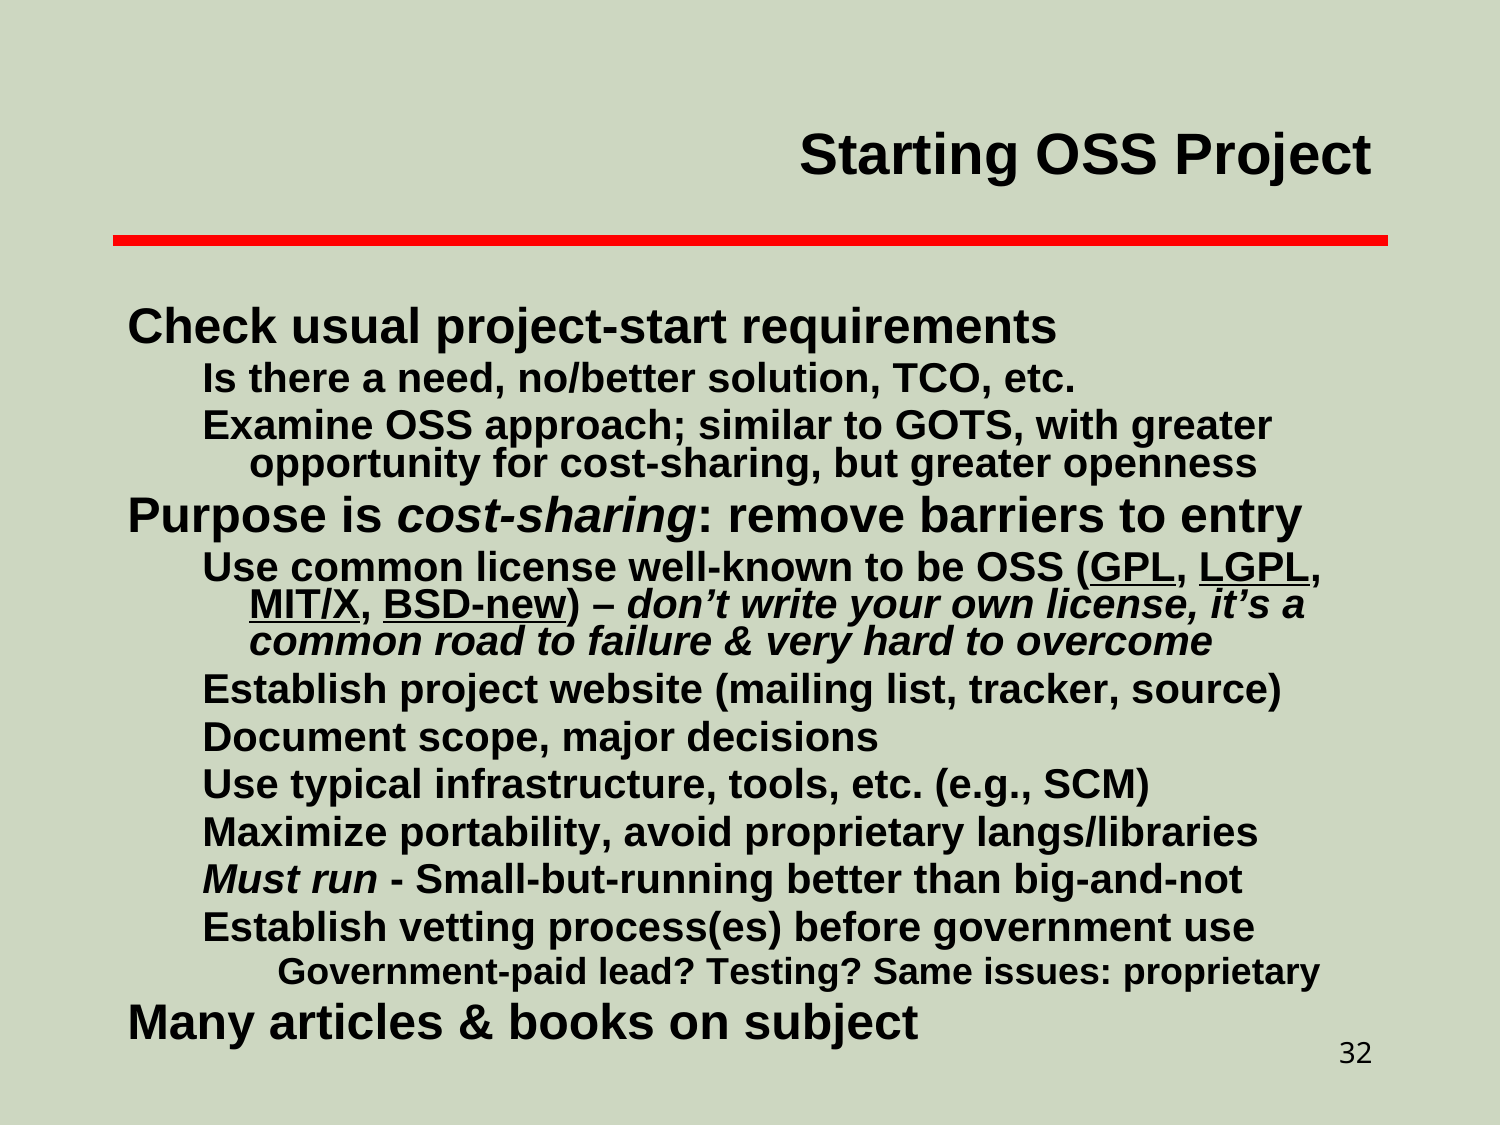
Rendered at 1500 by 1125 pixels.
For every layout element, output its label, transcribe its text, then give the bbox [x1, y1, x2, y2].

list Check usual project-start requirements Is there a need, no/better solution, TCO, etc. Examine OSS approach; similar to GOTS, with greater opportunity for cost-sharing, but greater openness Purpose is cost-sharing: remove barriers to entry Use common license well-known to be OSS (GPL, LGPL, MIT/X, BSD-new) – don’t write your own license, it’s a common road to failure & very hard to overcome Establish project website (mailing list, tracker, source) Document scope, major decisions Use typical infrastructure, tools, etc. (e.g., SCM) Maximize portability, avoid proprietary langs/libraries Must run - Small-but-running better than big-and-not Establish vetting process(es) before government use Government-paid lead? Testing? Same issues: proprietary Many articles & books on subject [112, 299, 1388, 1087]
title Starting OSS Project [337, 85, 1388, 224]
